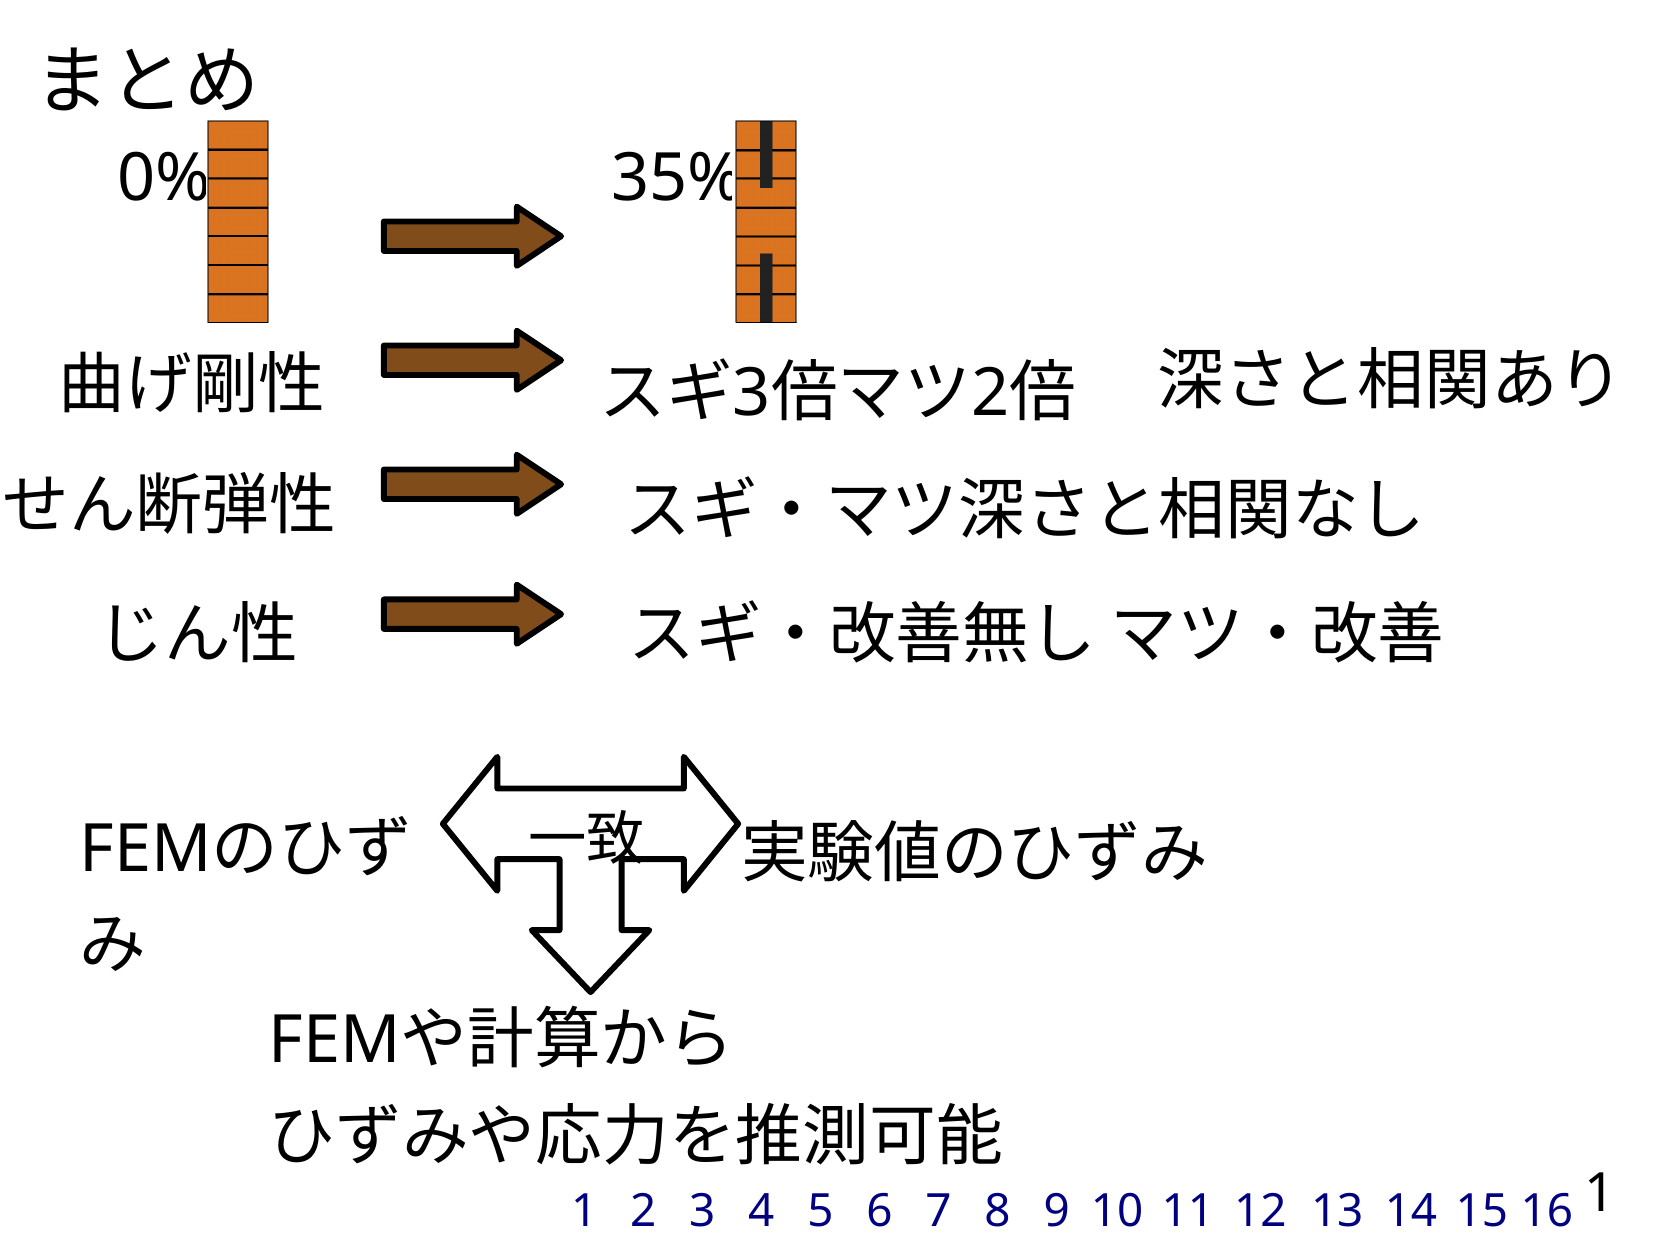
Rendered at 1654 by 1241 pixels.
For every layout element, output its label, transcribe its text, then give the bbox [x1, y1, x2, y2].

text_box せん断弾性 [0, 448, 343, 540]
text_box 10 [1087, 1175, 1158, 1238]
text_box まとめ [31, 18, 532, 120]
text_box 6 [863, 1175, 922, 1238]
text_box 12 [1231, 1175, 1294, 1238]
text_box 11 [1158, 1175, 1231, 1238]
text_box 0% [114, 126, 206, 216]
picture [732, 118, 798, 325]
text_box スギ3倍マツ2倍 [596, 336, 1188, 426]
text_box 35% [608, 126, 732, 216]
text_box 7 [922, 1175, 981, 1238]
text_box 実験値のひずみ [738, 797, 1241, 887]
text_box 8 [981, 1175, 1040, 1238]
text_box 2 [628, 1175, 686, 1238]
text_box スギ・改善無し マツ・改善 [625, 578, 1512, 668]
text_box 深さと相関あり [1154, 324, 1654, 414]
text_box じん性 [94, 578, 302, 668]
text_box [383, 454, 562, 514]
text_box 15 [1452, 1175, 1515, 1238]
text_box 一致 [525, 863, 556, 869]
text_box 1 [568, 1175, 628, 1238]
text_box FEMや計算から ひずみや応力を推測可能 [265, 983, 1093, 1158]
text_box [383, 330, 562, 390]
picture [206, 118, 271, 325]
text_box [383, 584, 562, 644]
text_box 曲げ剛性 [55, 327, 355, 419]
text_box 9 [1040, 1175, 1087, 1238]
text_box 14 [1381, 1175, 1444, 1238]
text_box 一致 [625, 863, 674, 869]
text_box FEMのひずみ [448, 808, 461, 840]
text_box 16 [1517, 1175, 1580, 1238]
text_box FEMのひずみ [76, 791, 461, 881]
text_box 一致 [525, 792, 674, 869]
text_box 13 [1308, 1175, 1371, 1238]
text_box 15 [1581, 1151, 1642, 1225]
text_box 4 [745, 1175, 804, 1238]
text_box 5 [804, 1175, 863, 1238]
text_box [383, 206, 562, 266]
text_box スギ・マツ深さと相関なし [621, 454, 1483, 544]
text_box 3 [686, 1175, 745, 1238]
